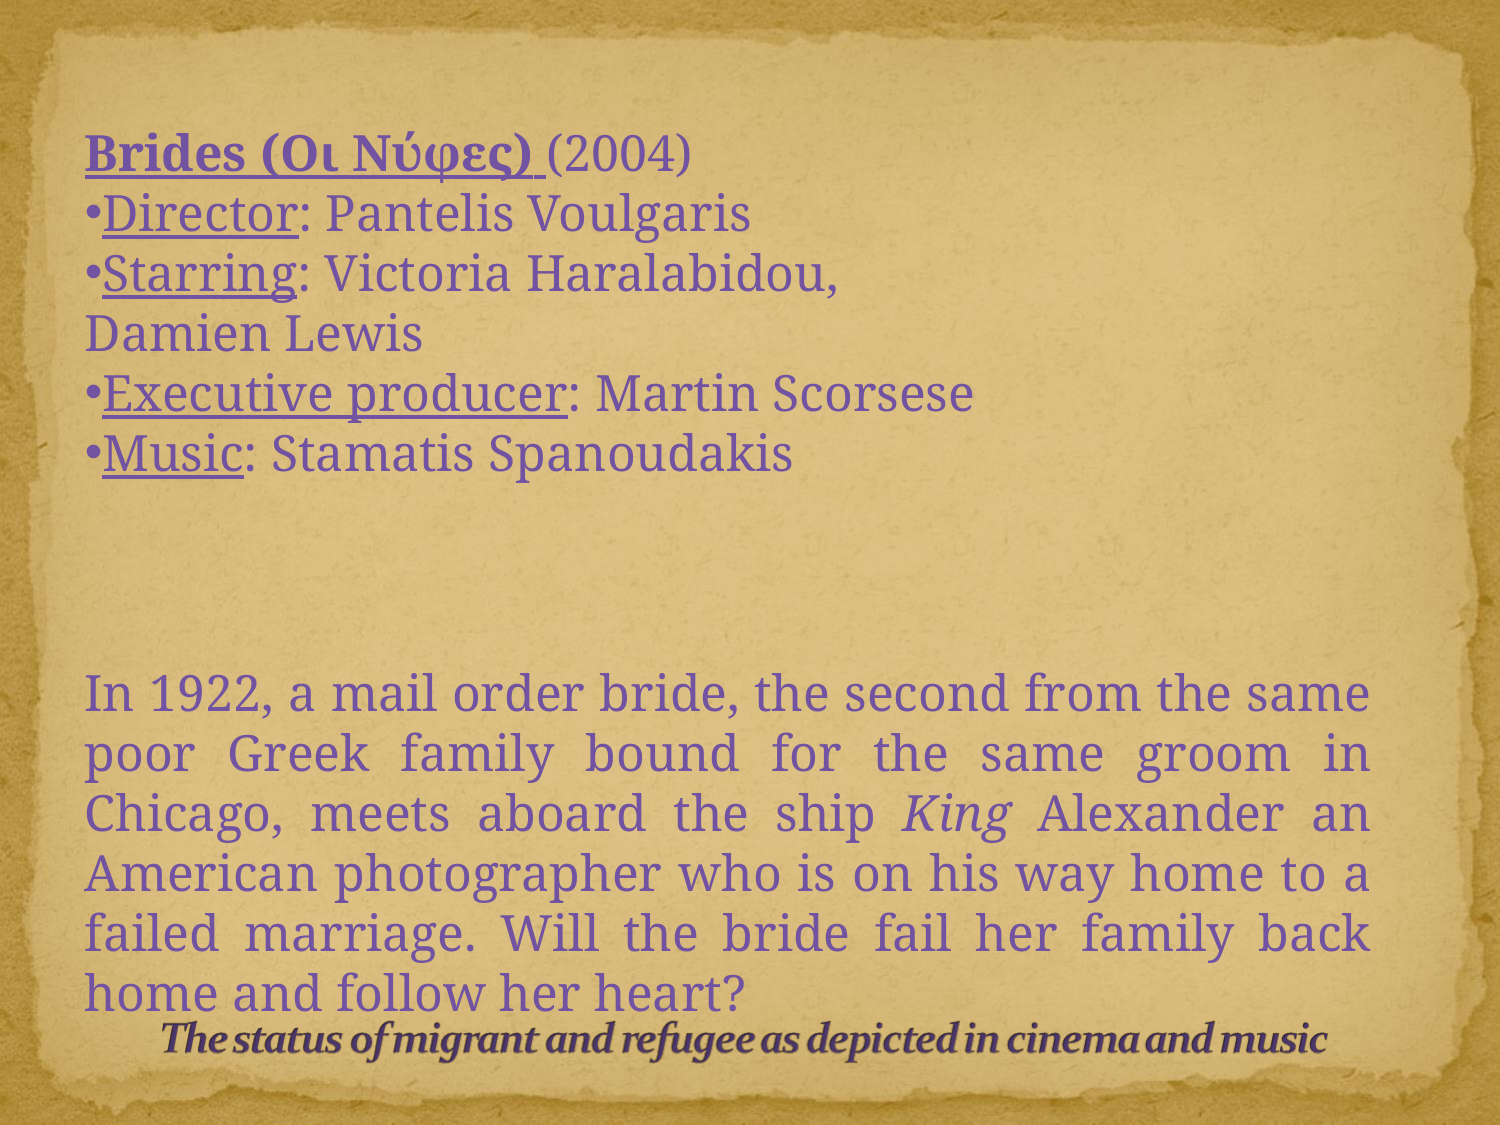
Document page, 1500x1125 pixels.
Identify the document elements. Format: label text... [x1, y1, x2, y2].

picture [133, 986, 1366, 1072]
text_box Brides (Οι Νύφες) (2004) Director: Pantelis Voulgaris Starring: Victoria Haralabidou, Damien Lewis Executive producer: Martin Scorsese Music: Stamatis Spanoudakis In 1922, a mail order bride, the second from the same poor Greek family bound for the same groom in Chicago, meets aboard the ship King Alexander an American photographer who is on his way home to a failed marriage. Will the bride fail her family back home and follow her heart? [69, 113, 1424, 1029]
